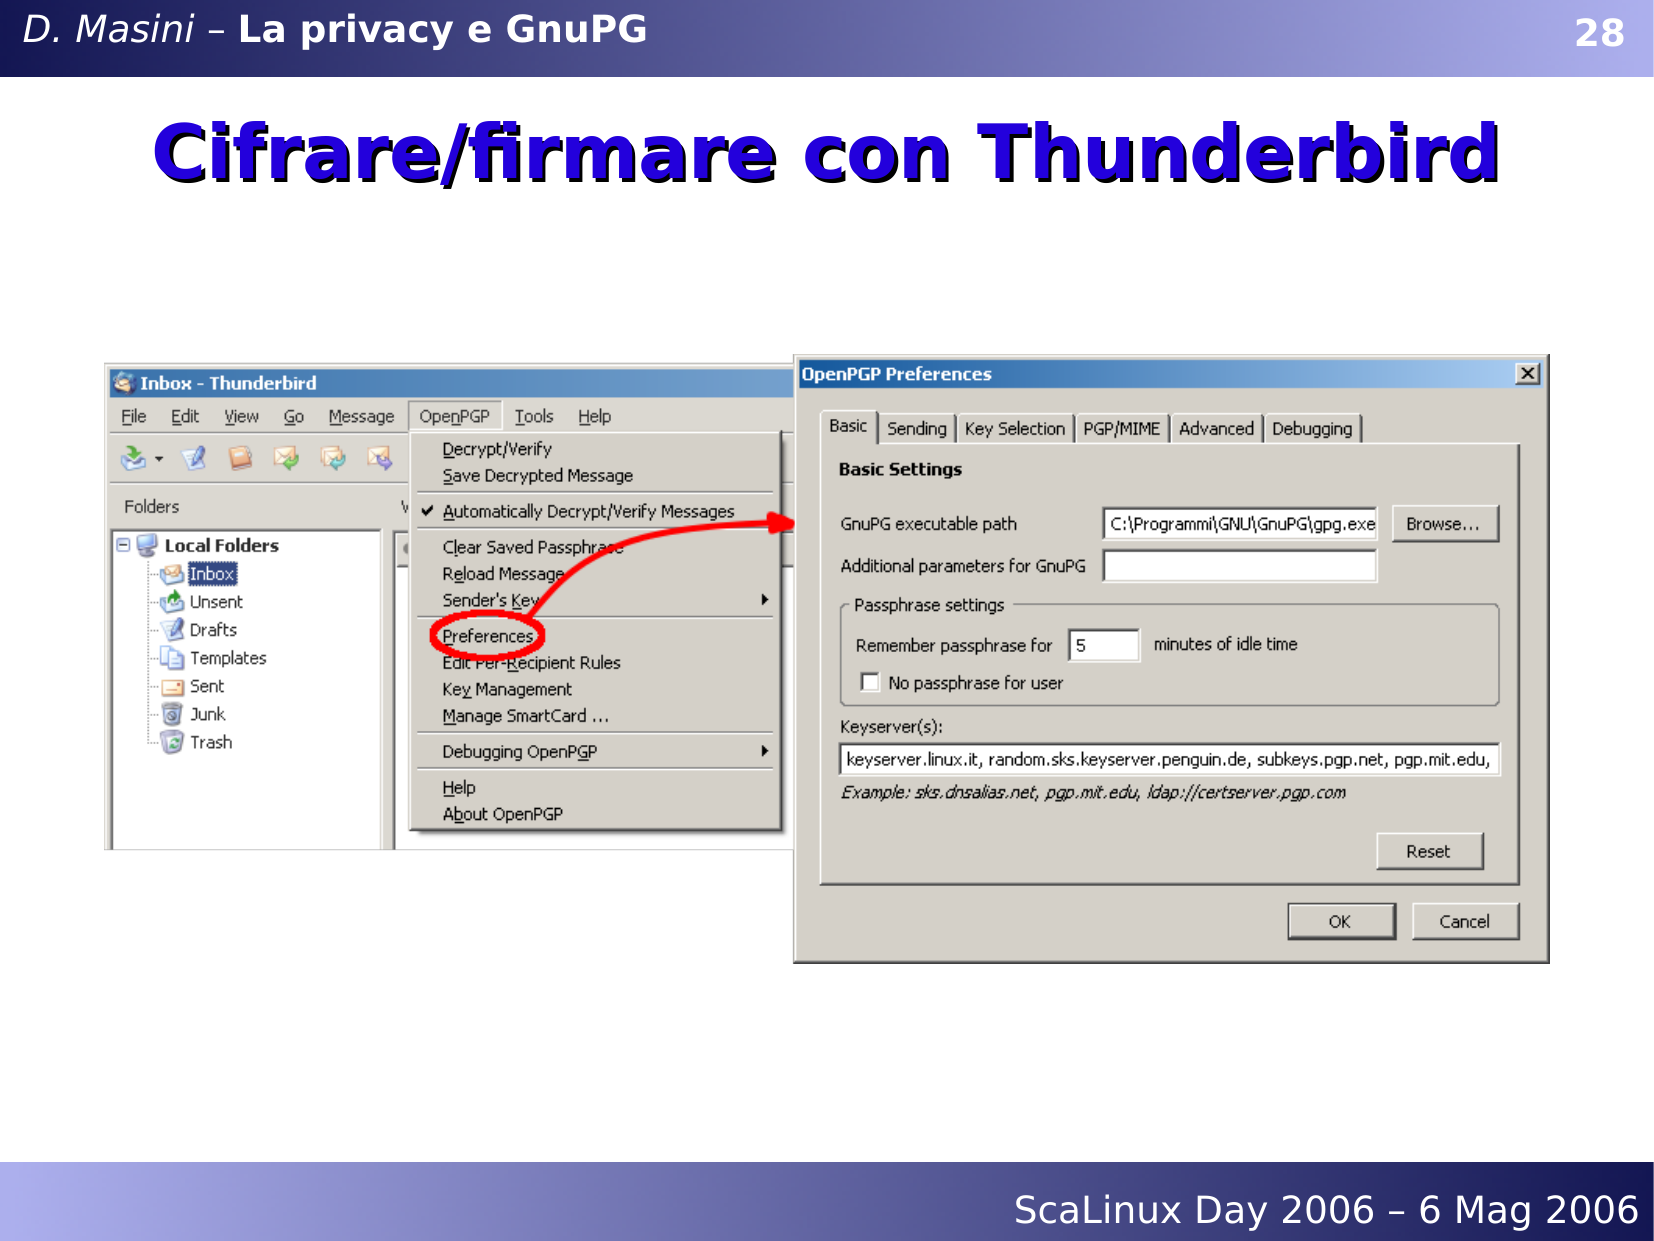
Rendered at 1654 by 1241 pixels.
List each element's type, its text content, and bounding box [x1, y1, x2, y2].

title Cifrare/firmare con Thunderbird [82, 49, 1571, 257]
text_box ScaLinux Day 2006 – 6 Mag 2006 [999, 1181, 1644, 1240]
text_box <numero> [1387, 4, 1638, 89]
text_box D. Masini – La privacy e GnuPG [7, 0, 650, 60]
picture [0, 0, 1654, 1241]
